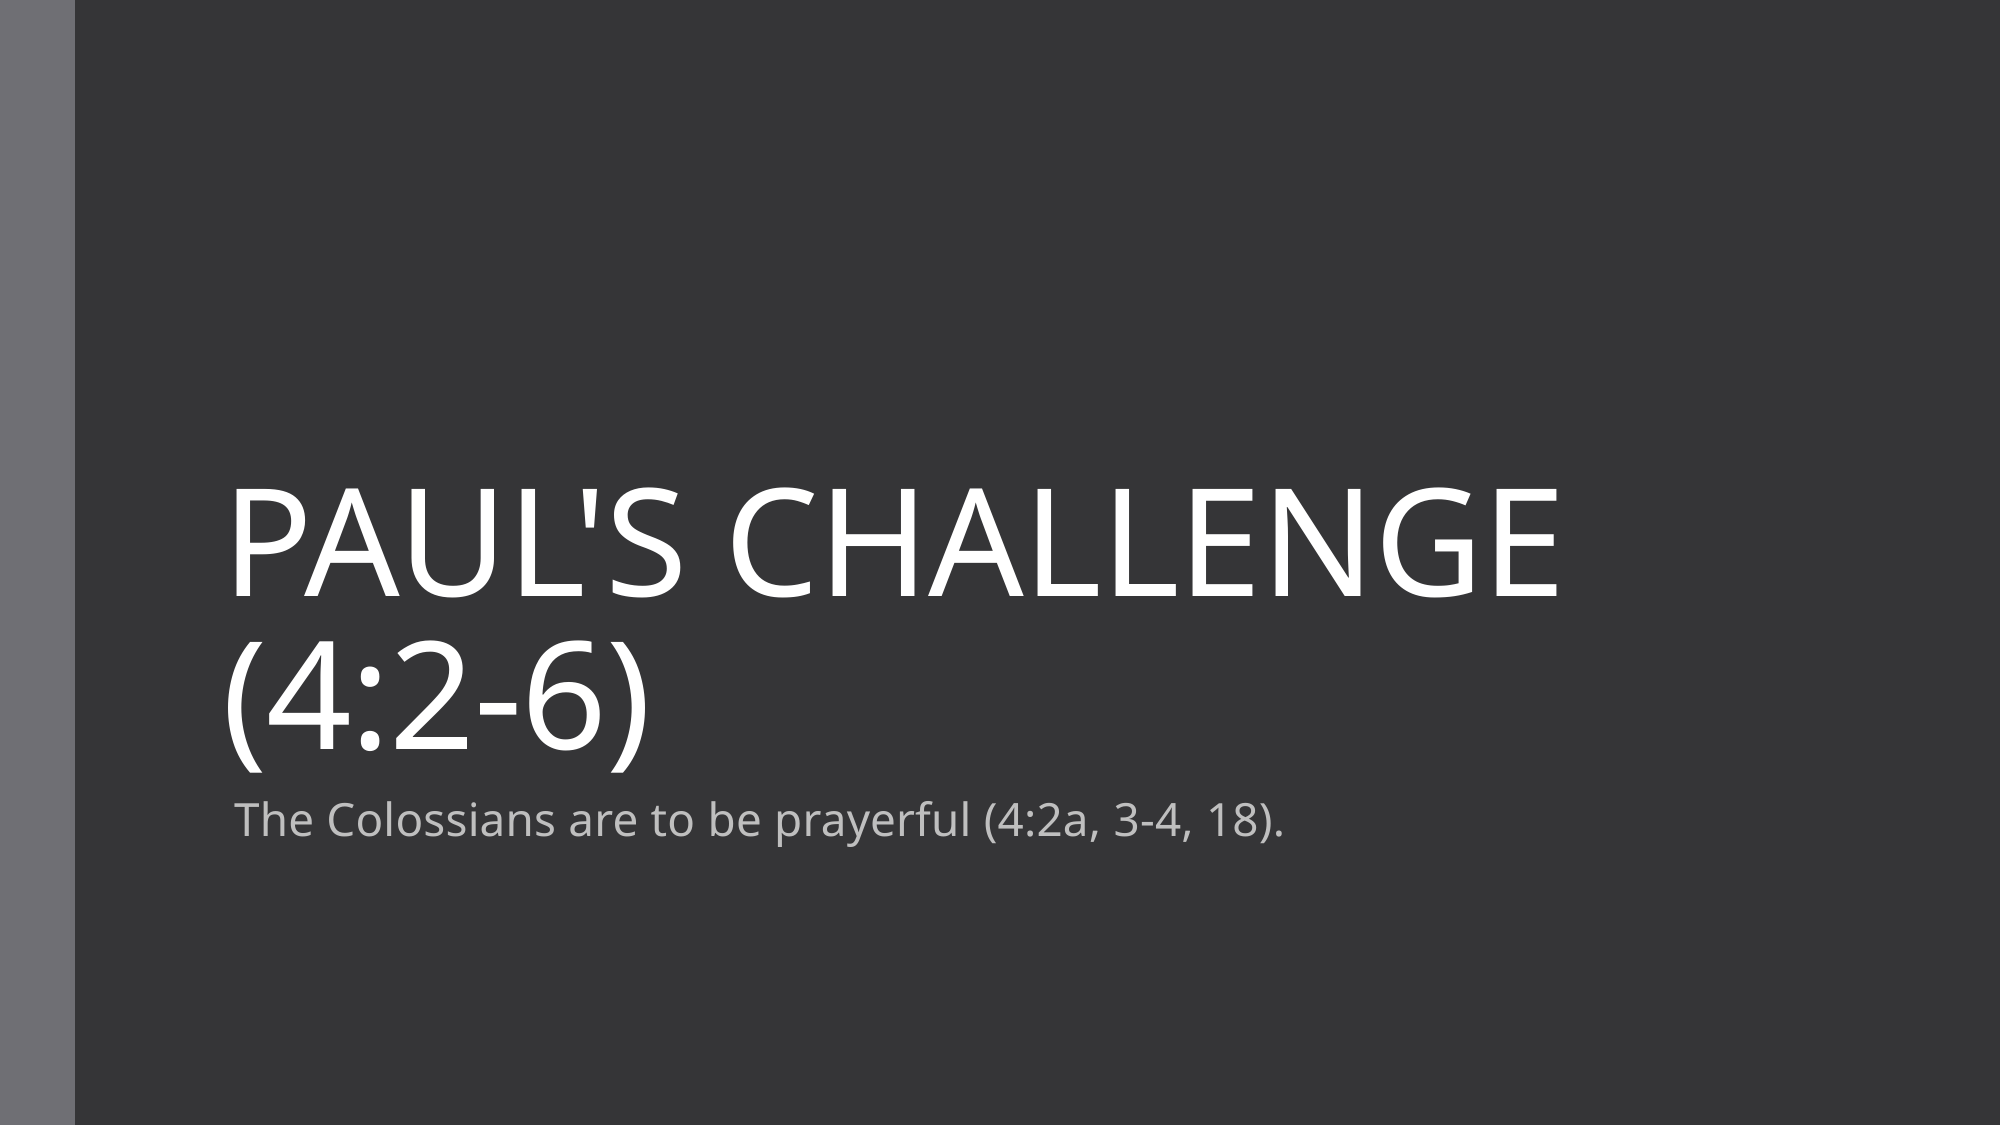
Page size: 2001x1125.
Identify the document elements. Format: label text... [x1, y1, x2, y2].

subtitle The Colossians are to be prayerful (4:2a, 3-4, 18). [206, 787, 1752, 1066]
title PAUL'S CHALLENGE (4:2-6) [206, 124, 1752, 787]
